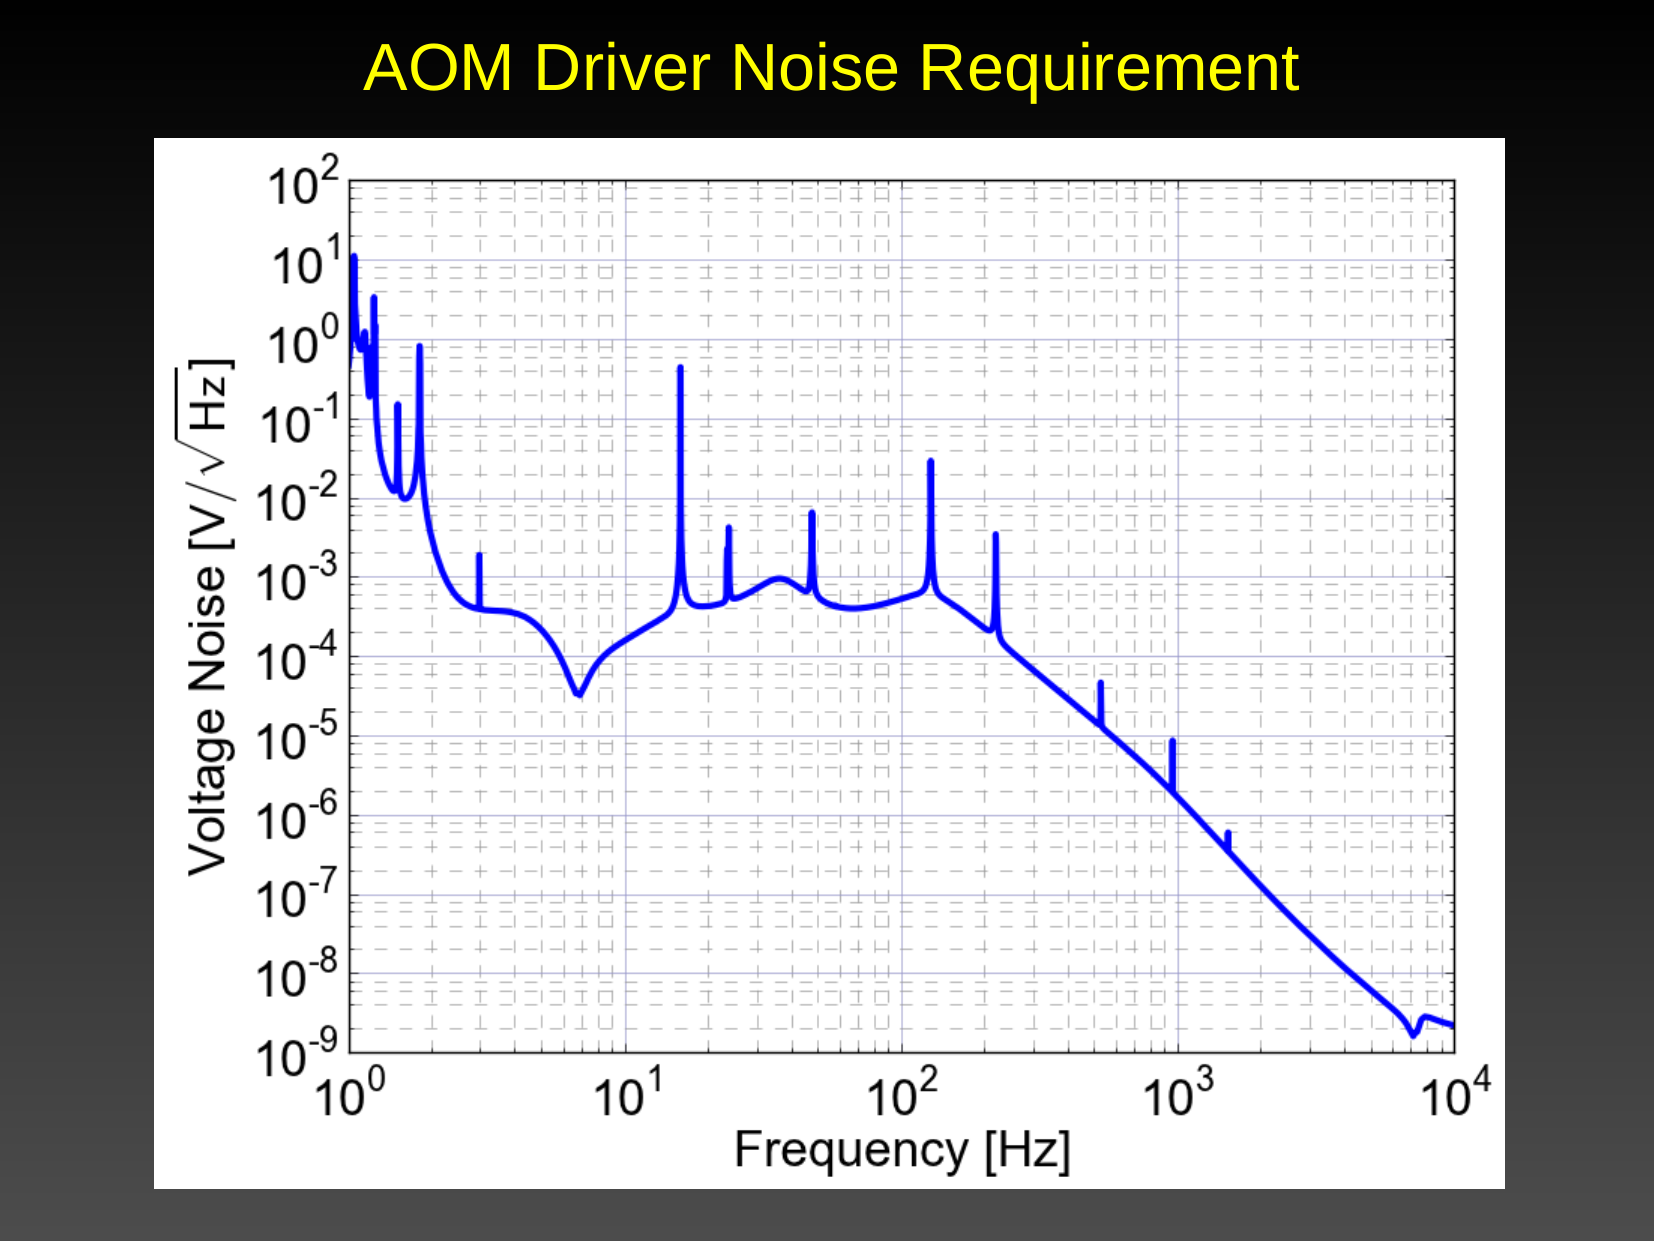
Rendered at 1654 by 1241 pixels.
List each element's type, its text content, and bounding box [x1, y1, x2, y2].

text_box AOM Driver Noise Requirement [348, 22, 1318, 113]
picture [154, 138, 1505, 1189]
